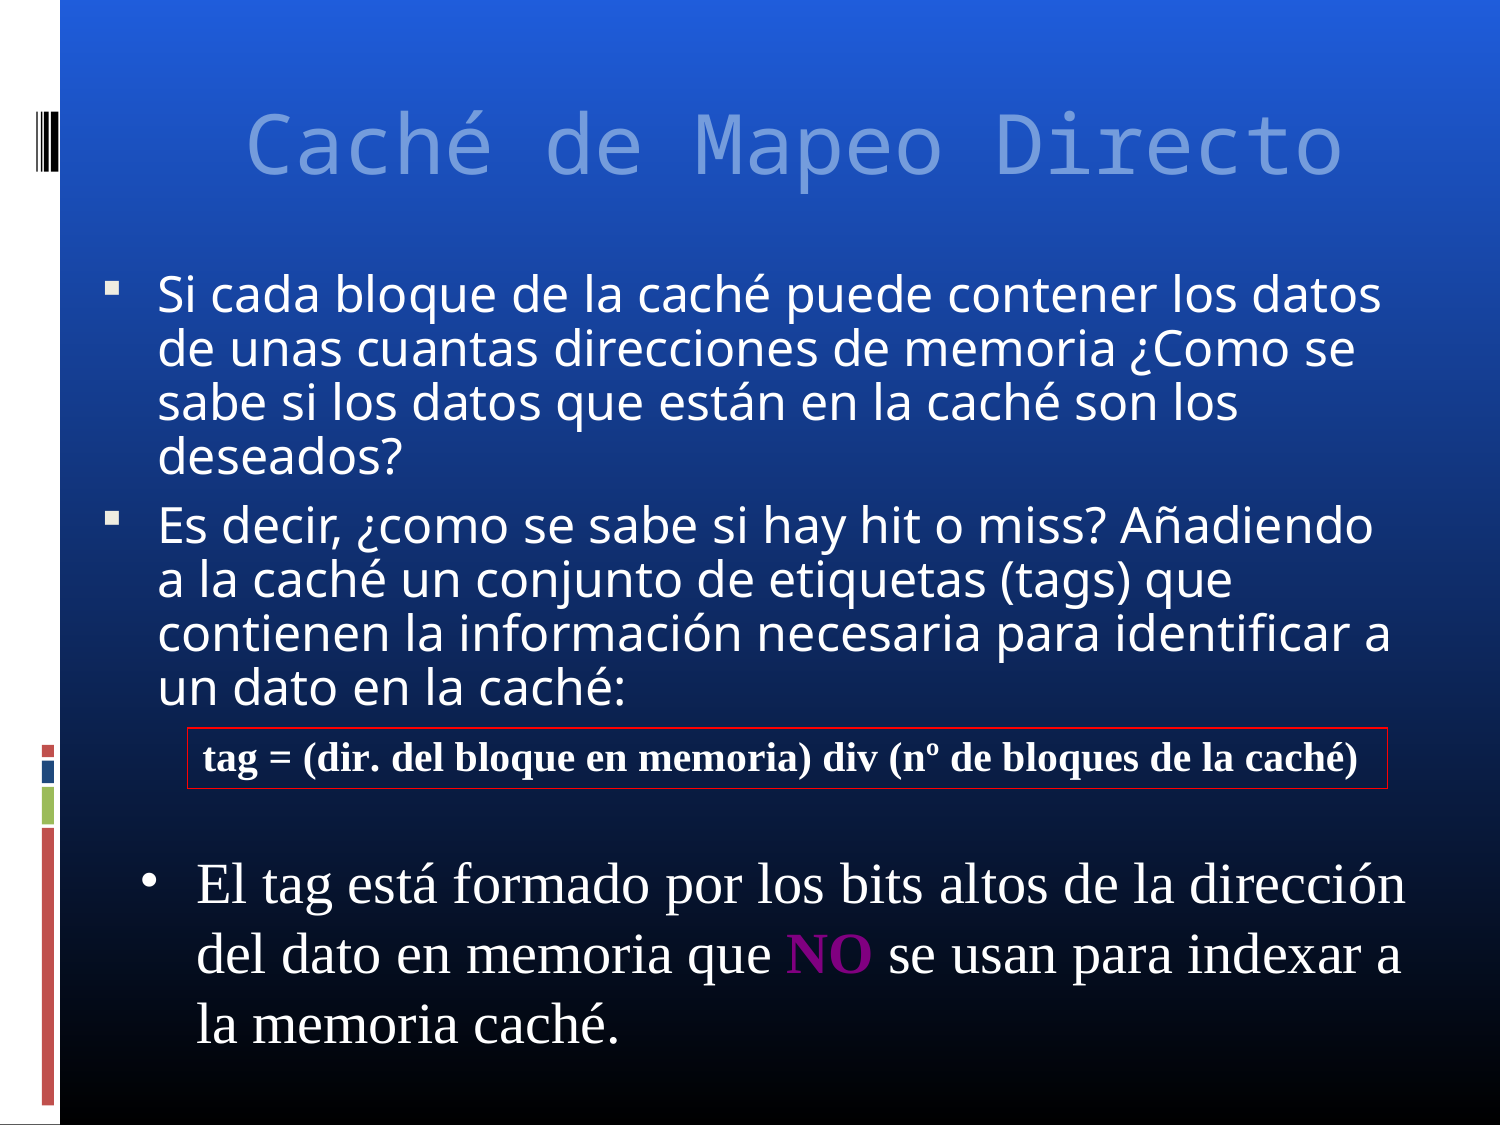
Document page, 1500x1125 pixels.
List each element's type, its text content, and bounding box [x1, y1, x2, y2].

title Caché de Mapeo Directo [150, 84, 1426, 235]
text_box El tag está formado por los bits altos de la dirección del dato en memoria que NO se usan para indexar a la memoria caché. [124, 837, 1425, 1075]
list Si cada bloque de la caché puede contener los datos de unas cuantas direcciones de memoria ¿Como se sabe si los datos que están en la caché son los deseados? Es decir, ¿como se sabe si hay hit o miss? Añadiendo a la caché un conjunto de etiquetas (tags) que contienen la información necesaria para identificar a un dato en la caché: [75, 262, 1426, 1095]
text_box tag = (dir. del bloque en memoria) div (nº de bloques de la caché) [187, 727, 1388, 789]
